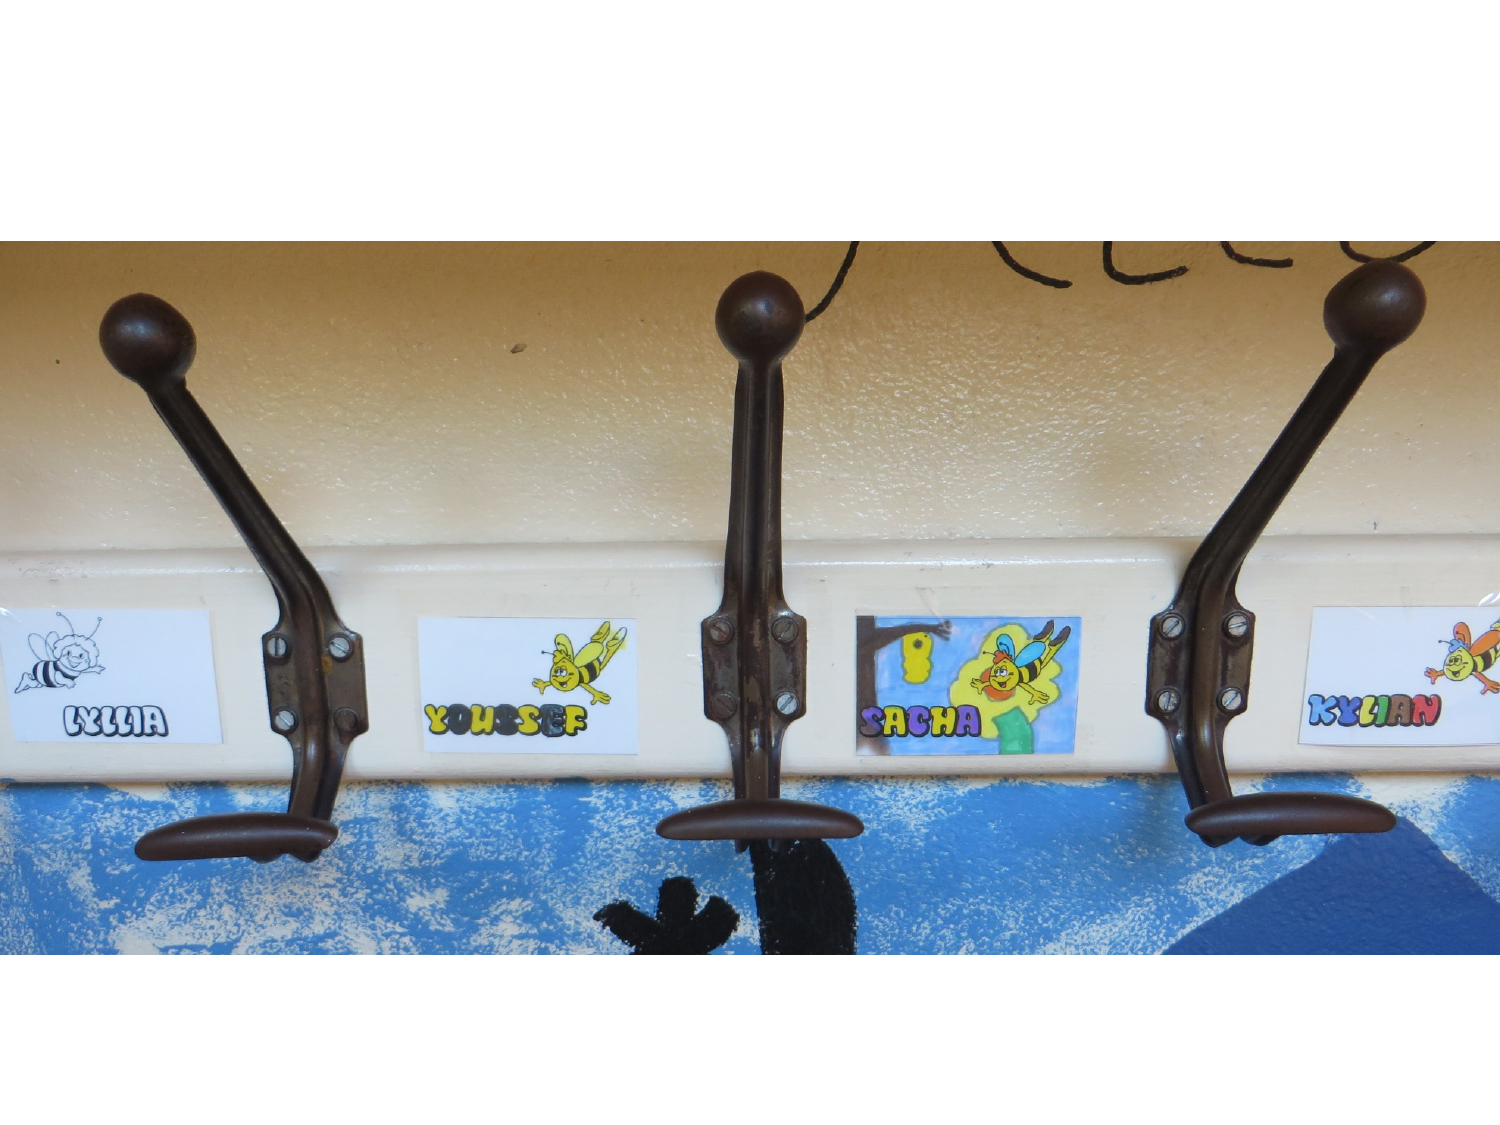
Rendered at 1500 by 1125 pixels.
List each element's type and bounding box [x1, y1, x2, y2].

picture [0, 241, 1500, 955]
